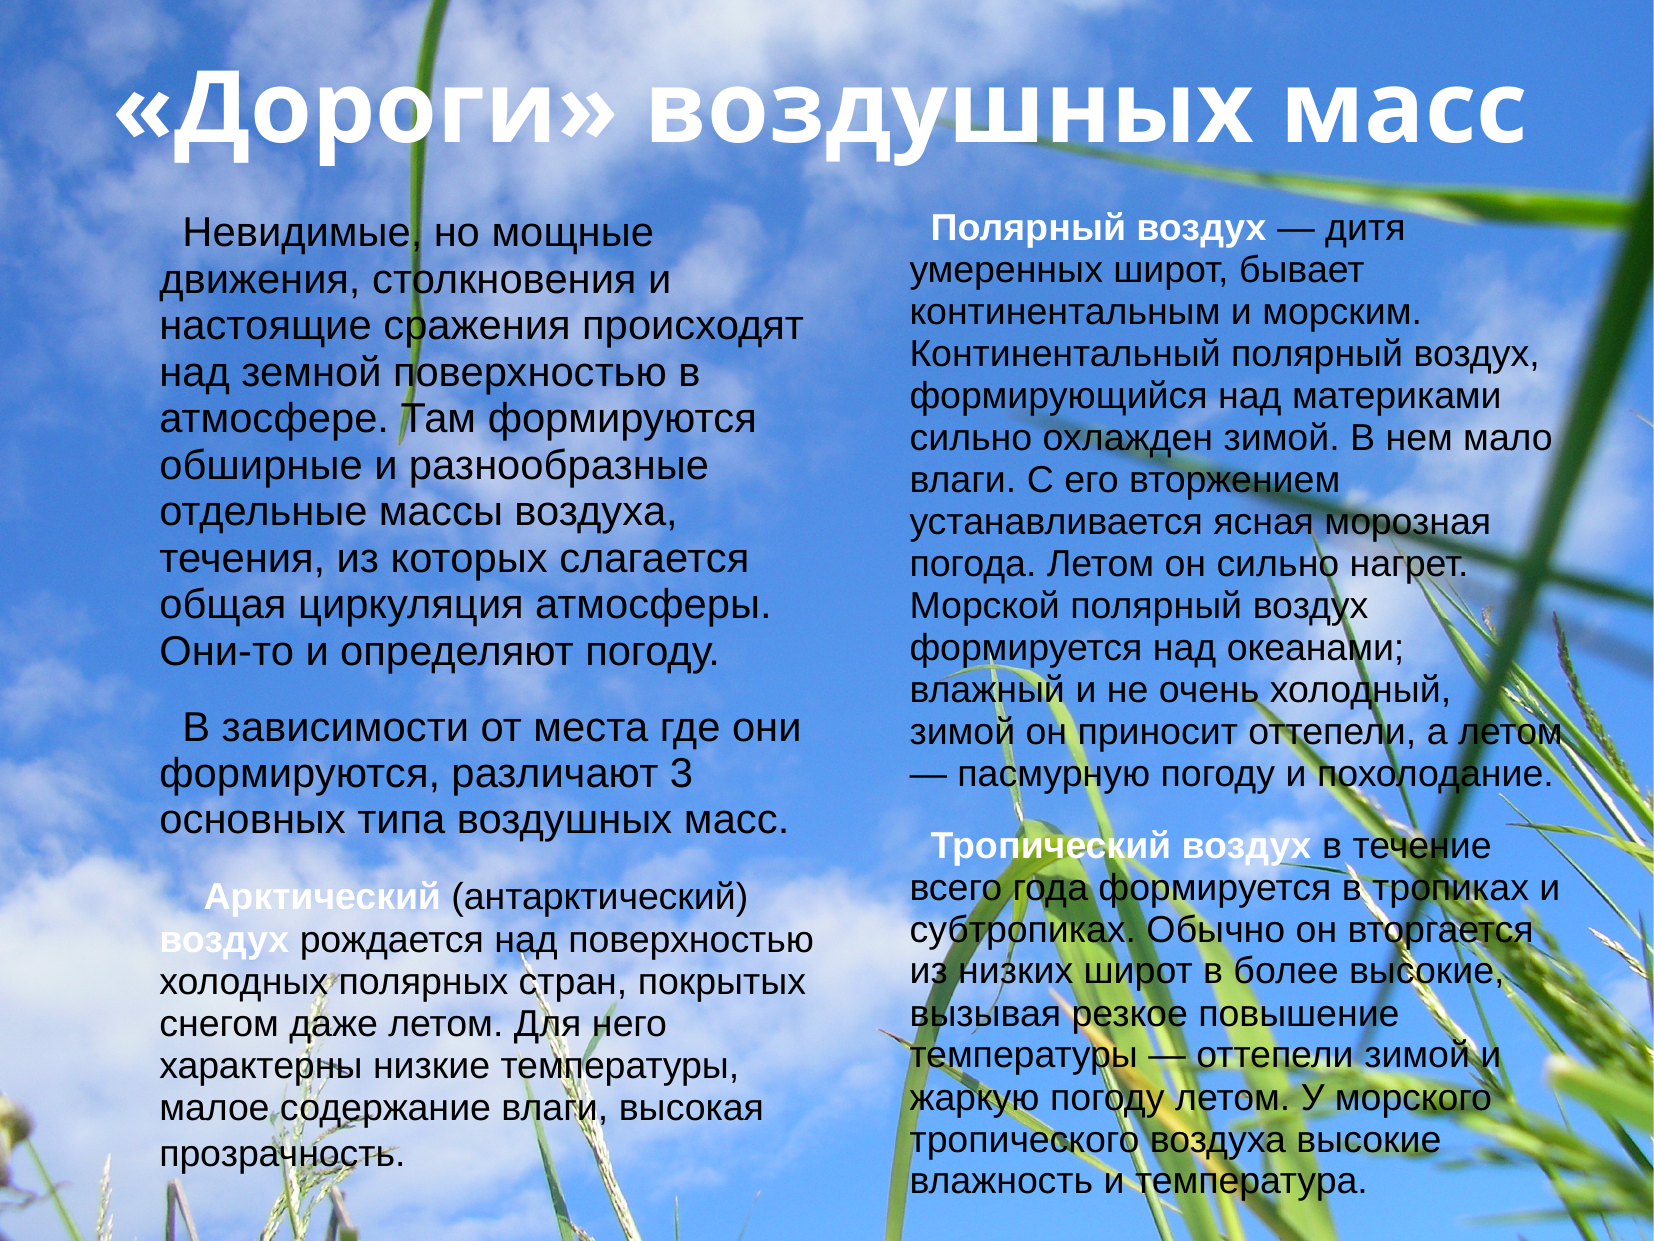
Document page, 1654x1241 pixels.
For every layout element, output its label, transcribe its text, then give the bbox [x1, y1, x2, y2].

list Невидимые, но мощные движения, столкновения и настоящие сражения происходят над земной поверхностью в атмосфере. Там формируются обширные и разнообразные отдельные массы воздуха, течения, из которых слагается общая циркуляция атмосферы. Они-то и определяют погоду. В зависимости от места где они формируются, различают 3 основных типа воздушных масс. Арктический (антарктический) воздух рождается над поверхностью холодных полярных стран, покрытых снегом даже летом. Для него характерны низкие температуры, малое содержание влаги, высокая прозрачность. [88, 208, 815, 1182]
list Полярный воздух — дитя умеренных широт, бывает континентальным и морским. Континентальный полярный воздух, формирующийся над материками сильно охлажден зимой. В нем мало влаги. С его вторжением устанавливается ясная морозная погода. Летом он сильно нагрет. Морской полярный воздух формируется над океанами; влажный и не очень холодный, зимой он приносит оттепели, а летом — пасмурную погоду и похолодание. Тропический воздух в течение всего года формируется в тропиках и субтропиках. Обычно он вторгается из низких широт в более высокие, вызывая резкое повышение температуры — оттепели зимой и жаркую погоду летом. У морского тропического воздуха высокие влажность и температура. [838, 206, 1565, 1241]
picture [0, 0, 1654, 1241]
title «Дороги» воздушных масс [76, 29, 1565, 178]
